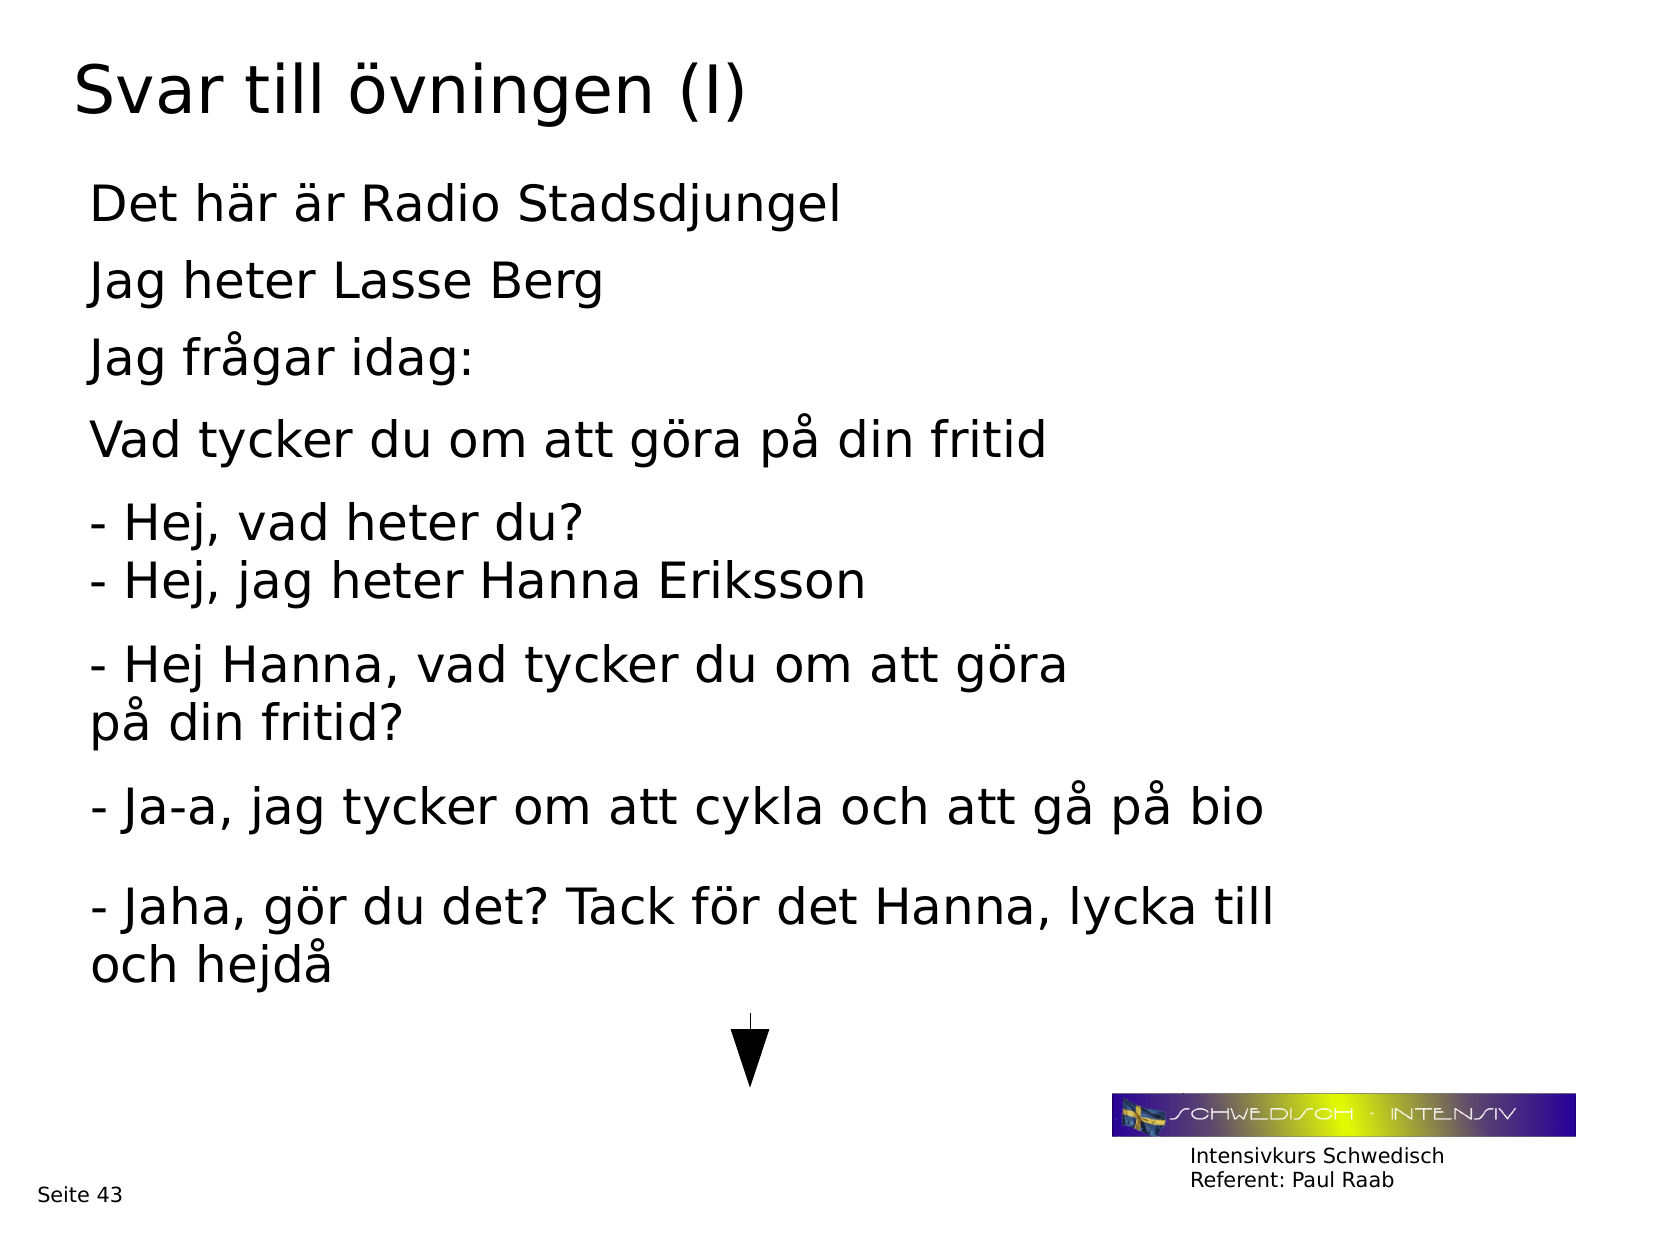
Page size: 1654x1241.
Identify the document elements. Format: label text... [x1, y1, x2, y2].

text_box - Ja-a, jag tycker om att cykla och att gå på bio [75, 770, 1351, 844]
text_box Vad tycker du om att göra på din fritid [75, 404, 1088, 478]
text_box - Hej Hanna, vad tycker du om att göra på din fritid? [75, 628, 1088, 760]
text_box Det här är Radio Stadsdjungel [75, 167, 901, 241]
picture [1112, 1093, 1576, 1137]
text_box Jag heter Lasse Berg [75, 244, 901, 318]
text_box Jag frågar idag: [75, 321, 901, 395]
text_box - Hej, vad heter du? - Hej, jag heter Hanna Eriksson [75, 486, 1088, 619]
text_box - Jaha, gör du det? Tack för det Hanna, lycka till och hejdå [75, 870, 1313, 1003]
text_box Svar till övningen (I) [37, 44, 901, 138]
